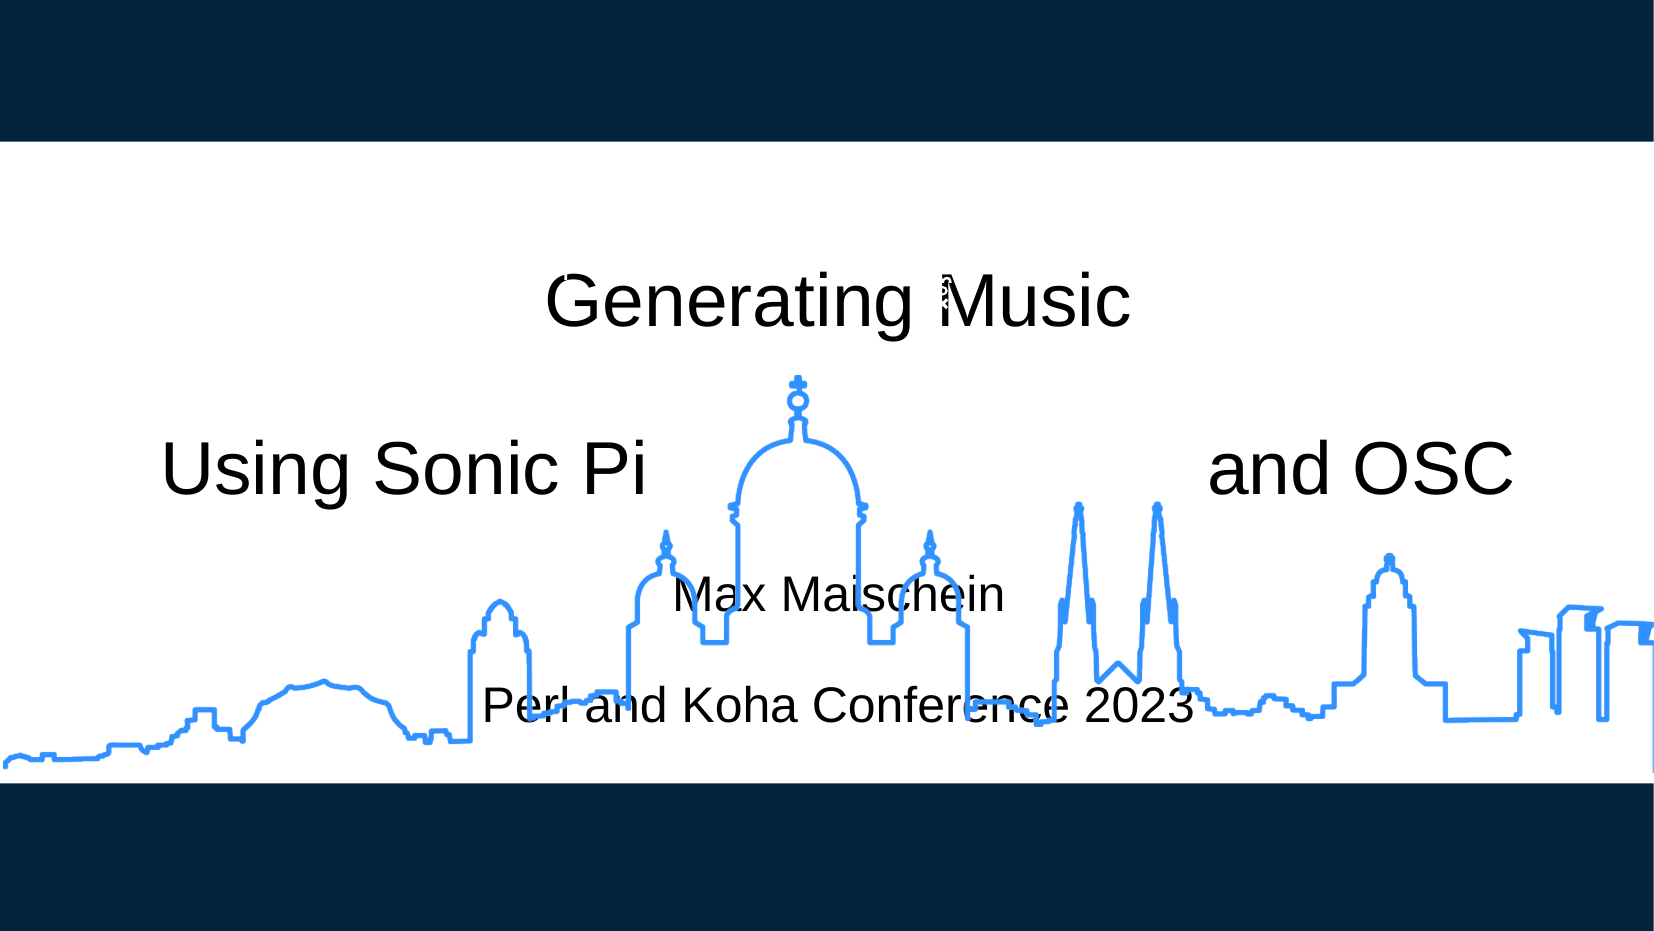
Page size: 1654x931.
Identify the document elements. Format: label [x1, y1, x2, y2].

picture [3, 375, 1654, 773]
